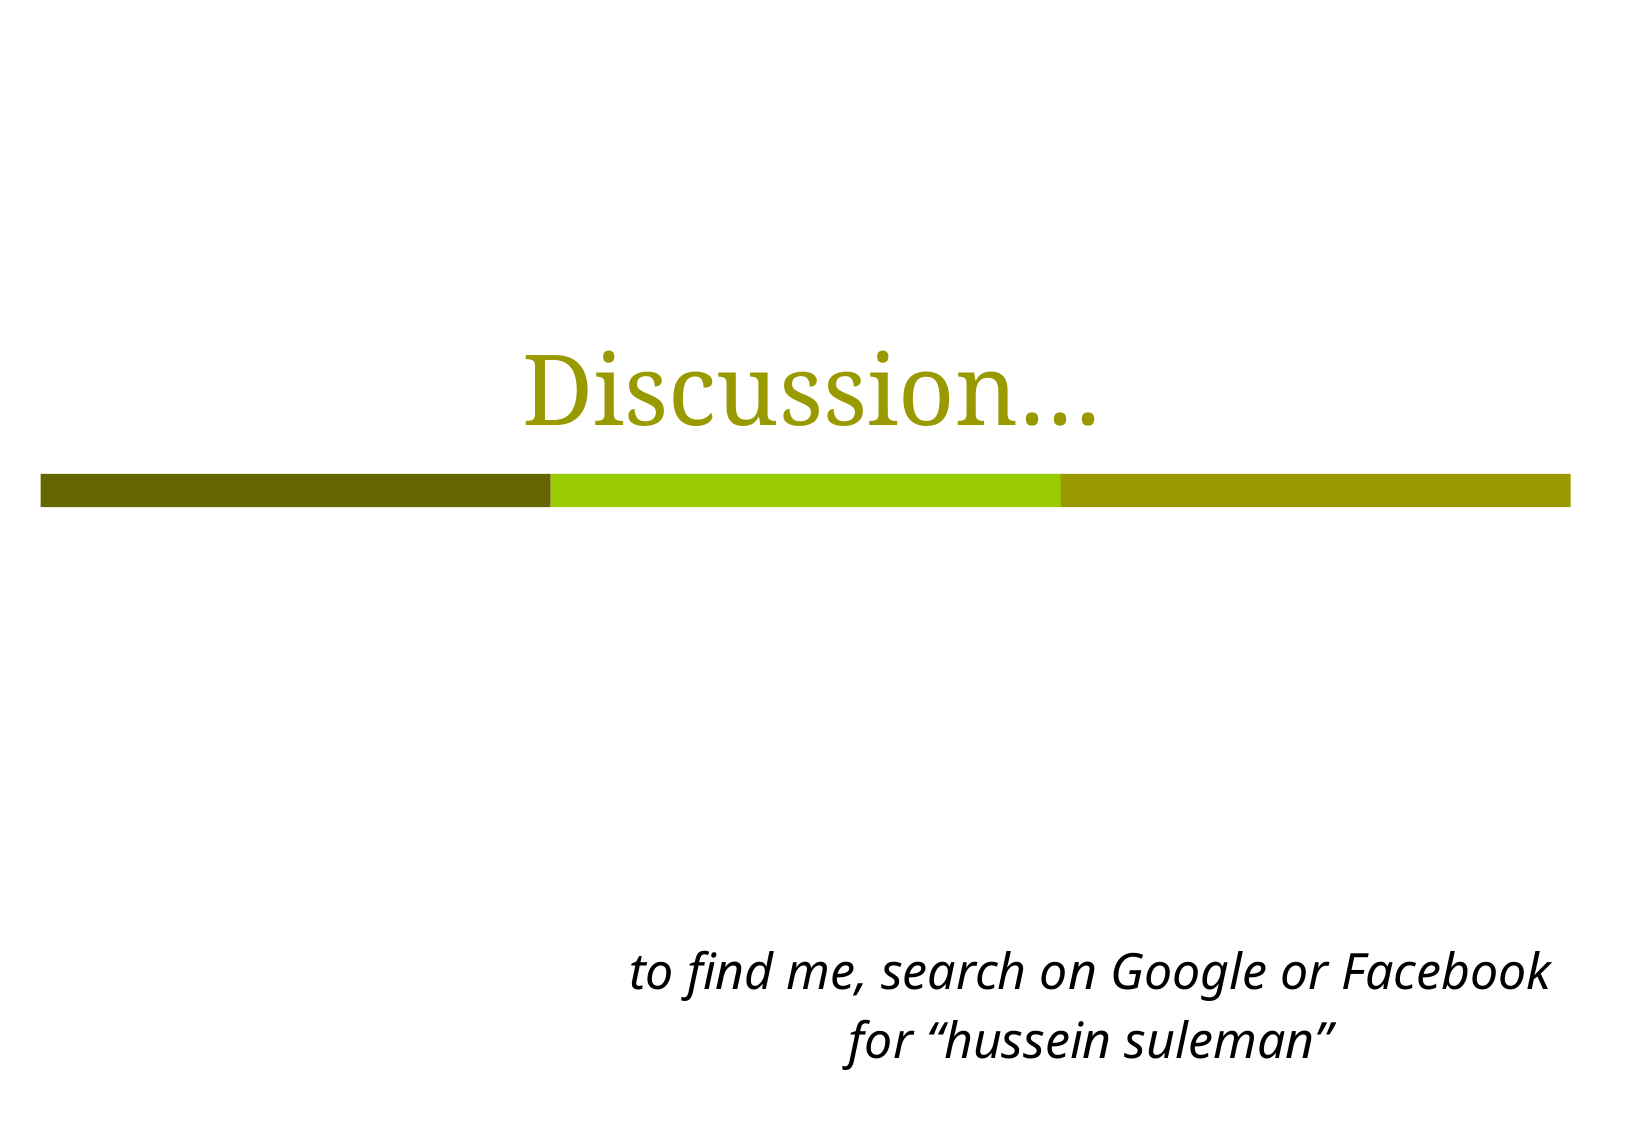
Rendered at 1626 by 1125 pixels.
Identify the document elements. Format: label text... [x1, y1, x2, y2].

subtitle to find me, search on Google or Facebook for “hussein suleman” [611, 928, 1571, 1077]
title Discussion… [121, 112, 1504, 462]
